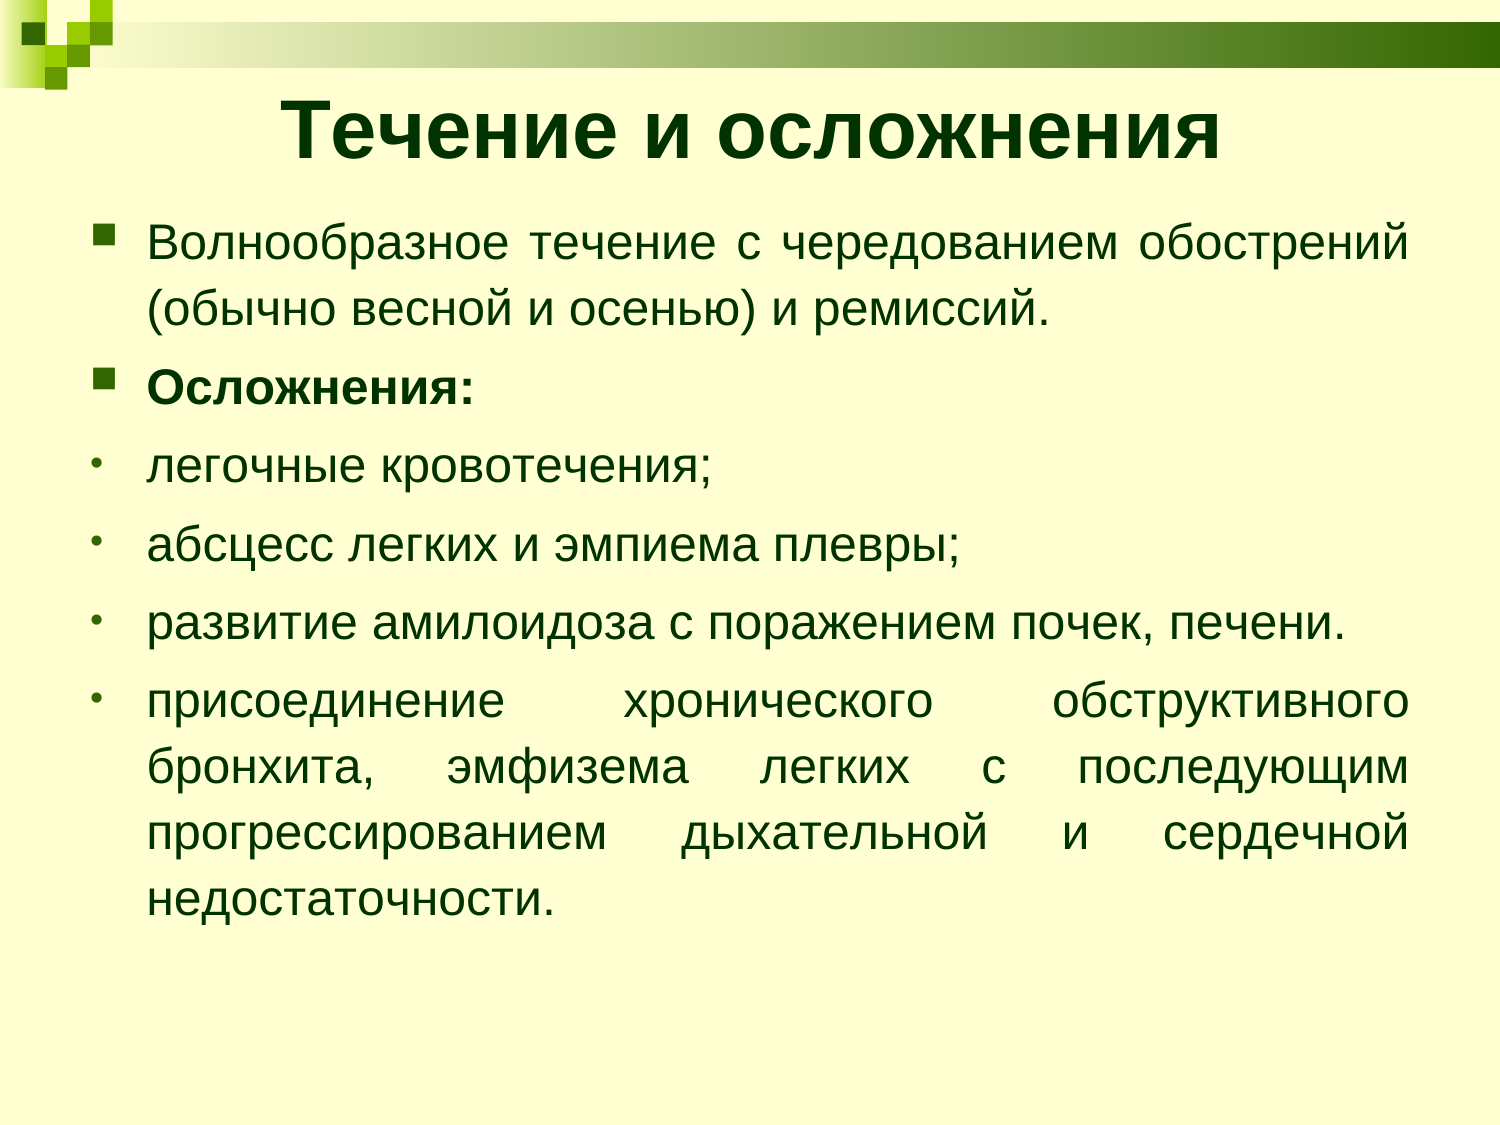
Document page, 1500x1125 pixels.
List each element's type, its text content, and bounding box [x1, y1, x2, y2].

title Течение и осложнения [88, 54, 1439, 197]
list Волнообразное течение с чередованием обострений (обычно весной и осенью) и ремиссий. Осложнения: легочные кровотечения; абсцесс легких и эмпиема плевры; развитие амилоидоза с поражением почек, печени. присоединение хронического обструктивного бронхита, эмфизема легких с последующим прогрессированием дыхательной и сердечной недостаточности. [75, 196, 1426, 1009]
